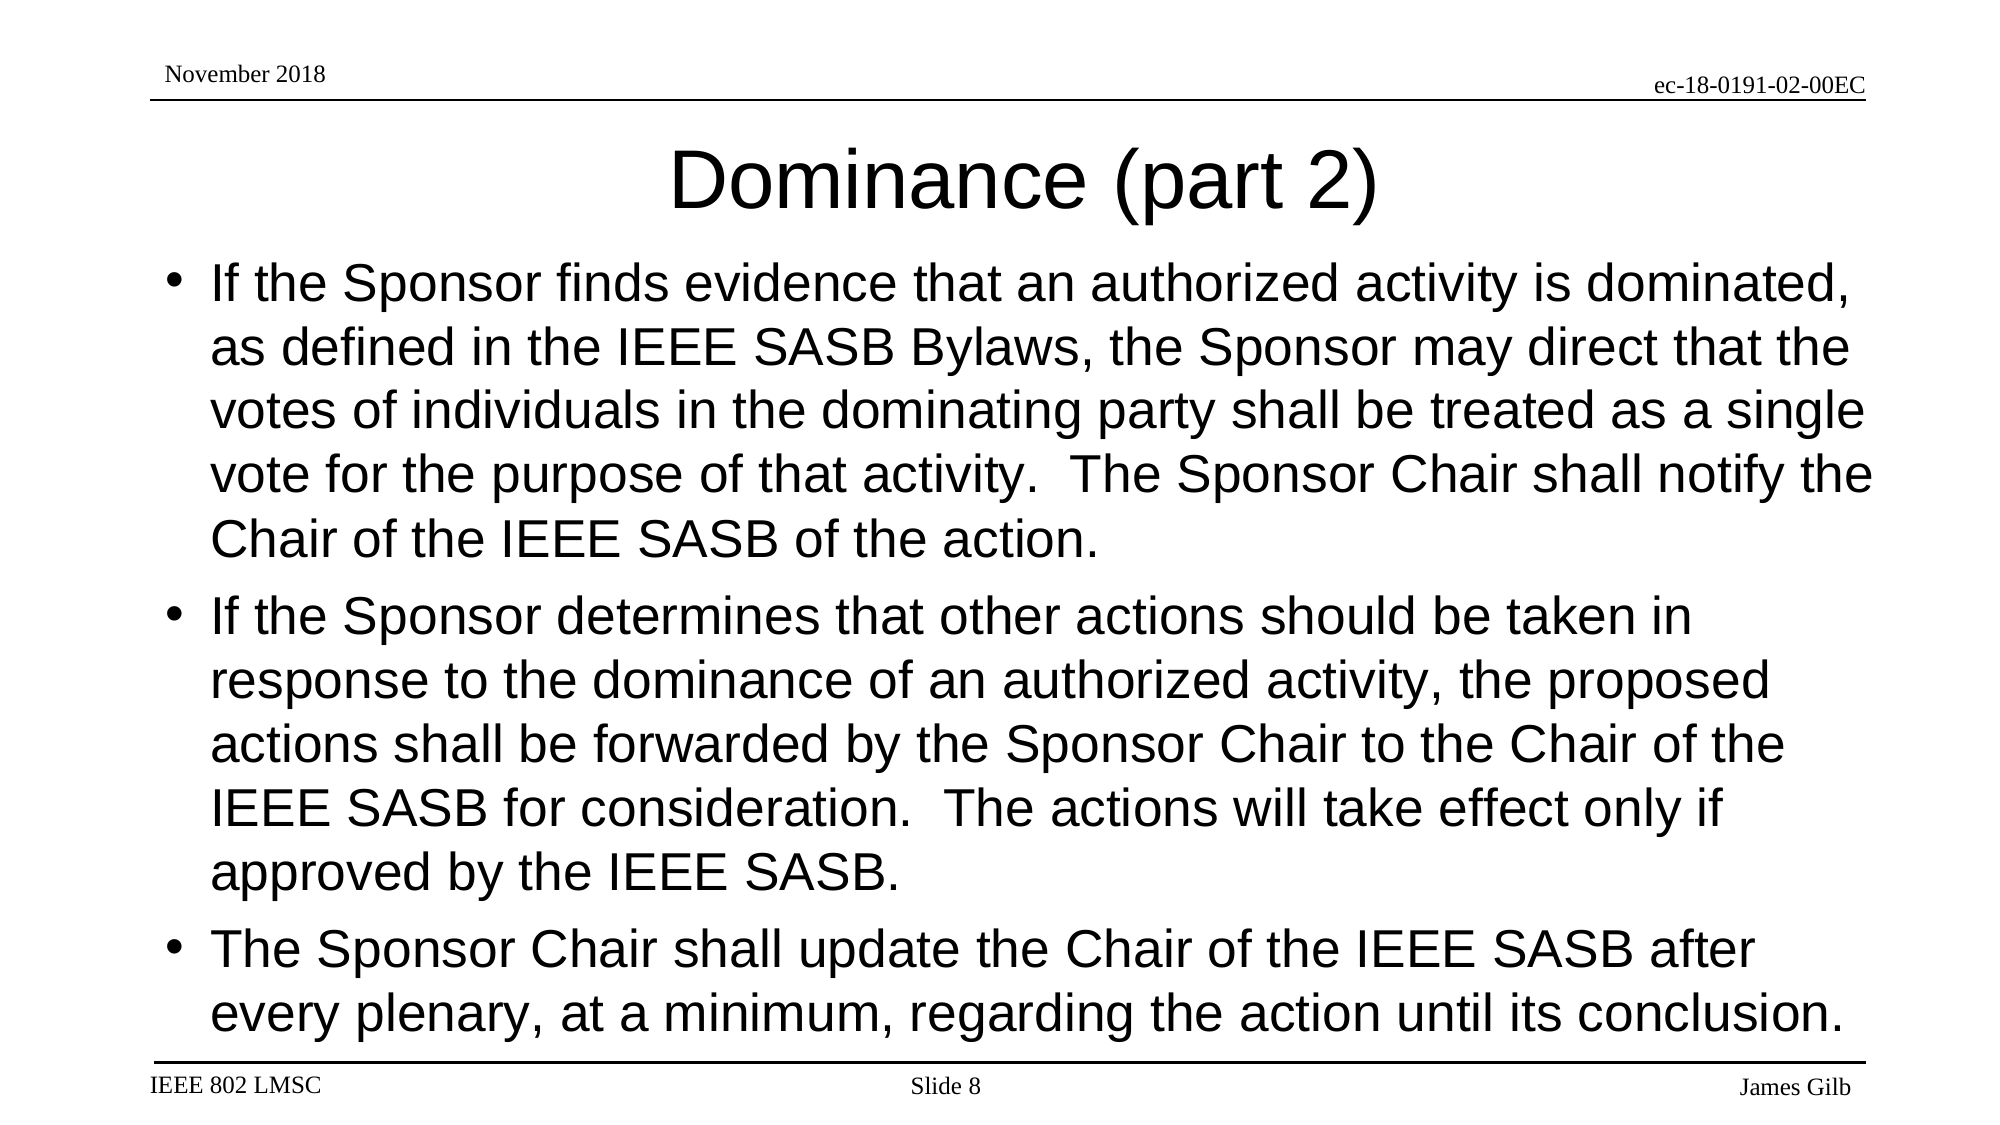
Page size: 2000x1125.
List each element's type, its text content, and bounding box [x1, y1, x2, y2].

title Dominance (part 2) [149, 112, 1900, 238]
list If the Sponsor finds evidence that an authorized activity is dominated, as defined in the IEEE SASB Bylaws, the Sponsor may direct that the votes of individuals in the dominating party shall be treated as a single vote for the purpose of that activity. The Sponsor Chair shall notify the Chair of the IEEE SASB of the action. If the Sponsor determines that other actions should be taken in response to the dominance of an authorized activity, the proposed actions shall be forwarded by the Sponsor Chair to the Chair of the IEEE SASB for consideration. The actions will take effect only if approved by the IEEE SASB. The Sponsor Chair shall update the Chair of the IEEE SASB after every plenary, at a minimum, regarding the action until its conclusion. [149, 239, 1900, 1051]
